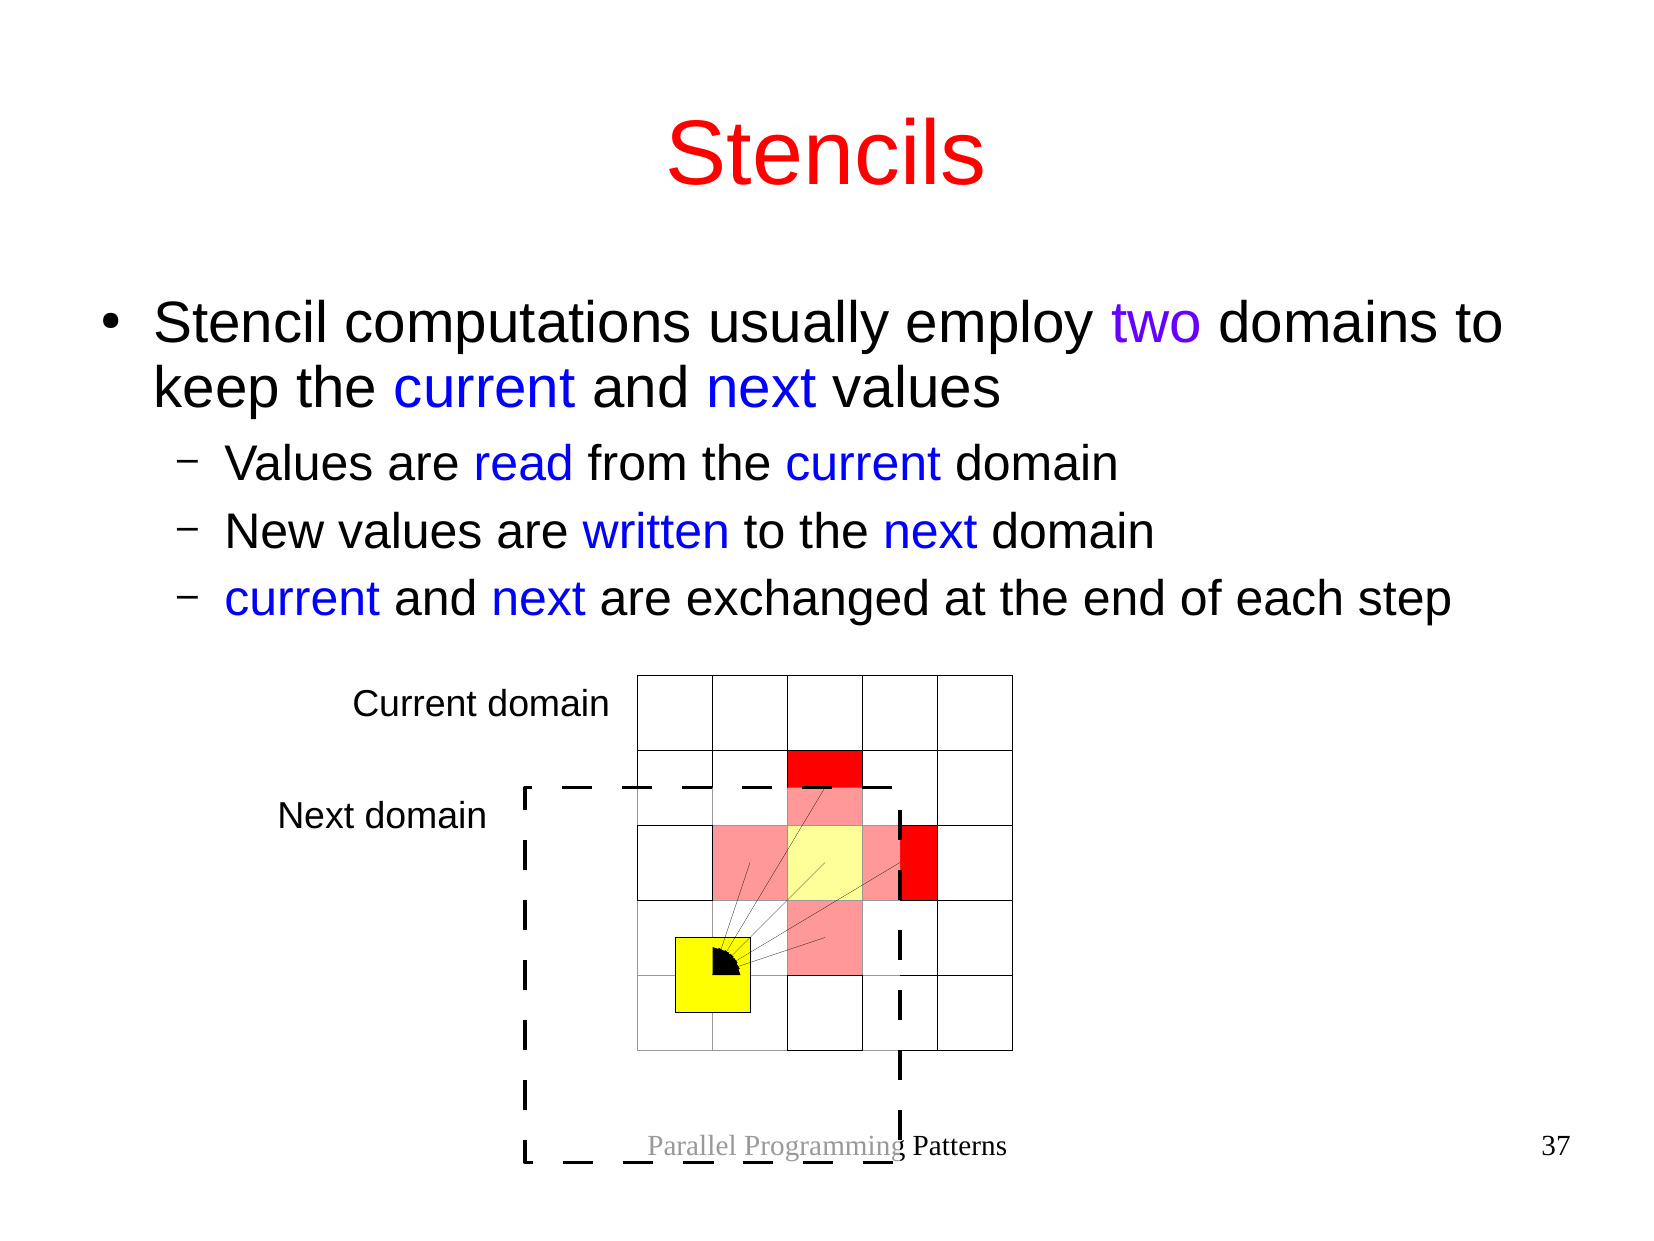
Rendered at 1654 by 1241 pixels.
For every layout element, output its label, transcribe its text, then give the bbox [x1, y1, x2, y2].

title Stencils [82, 49, 1571, 257]
text_box [525, 675, 1013, 1163]
text_box Next domain [262, 787, 526, 845]
text_box Current domain [337, 675, 638, 732]
list Stencil computations usually employ two domains to keep the current and next values Values are read from the current domain New values are written to the next domain current and next are exchanged at the end of each step [82, 290, 1571, 1109]
